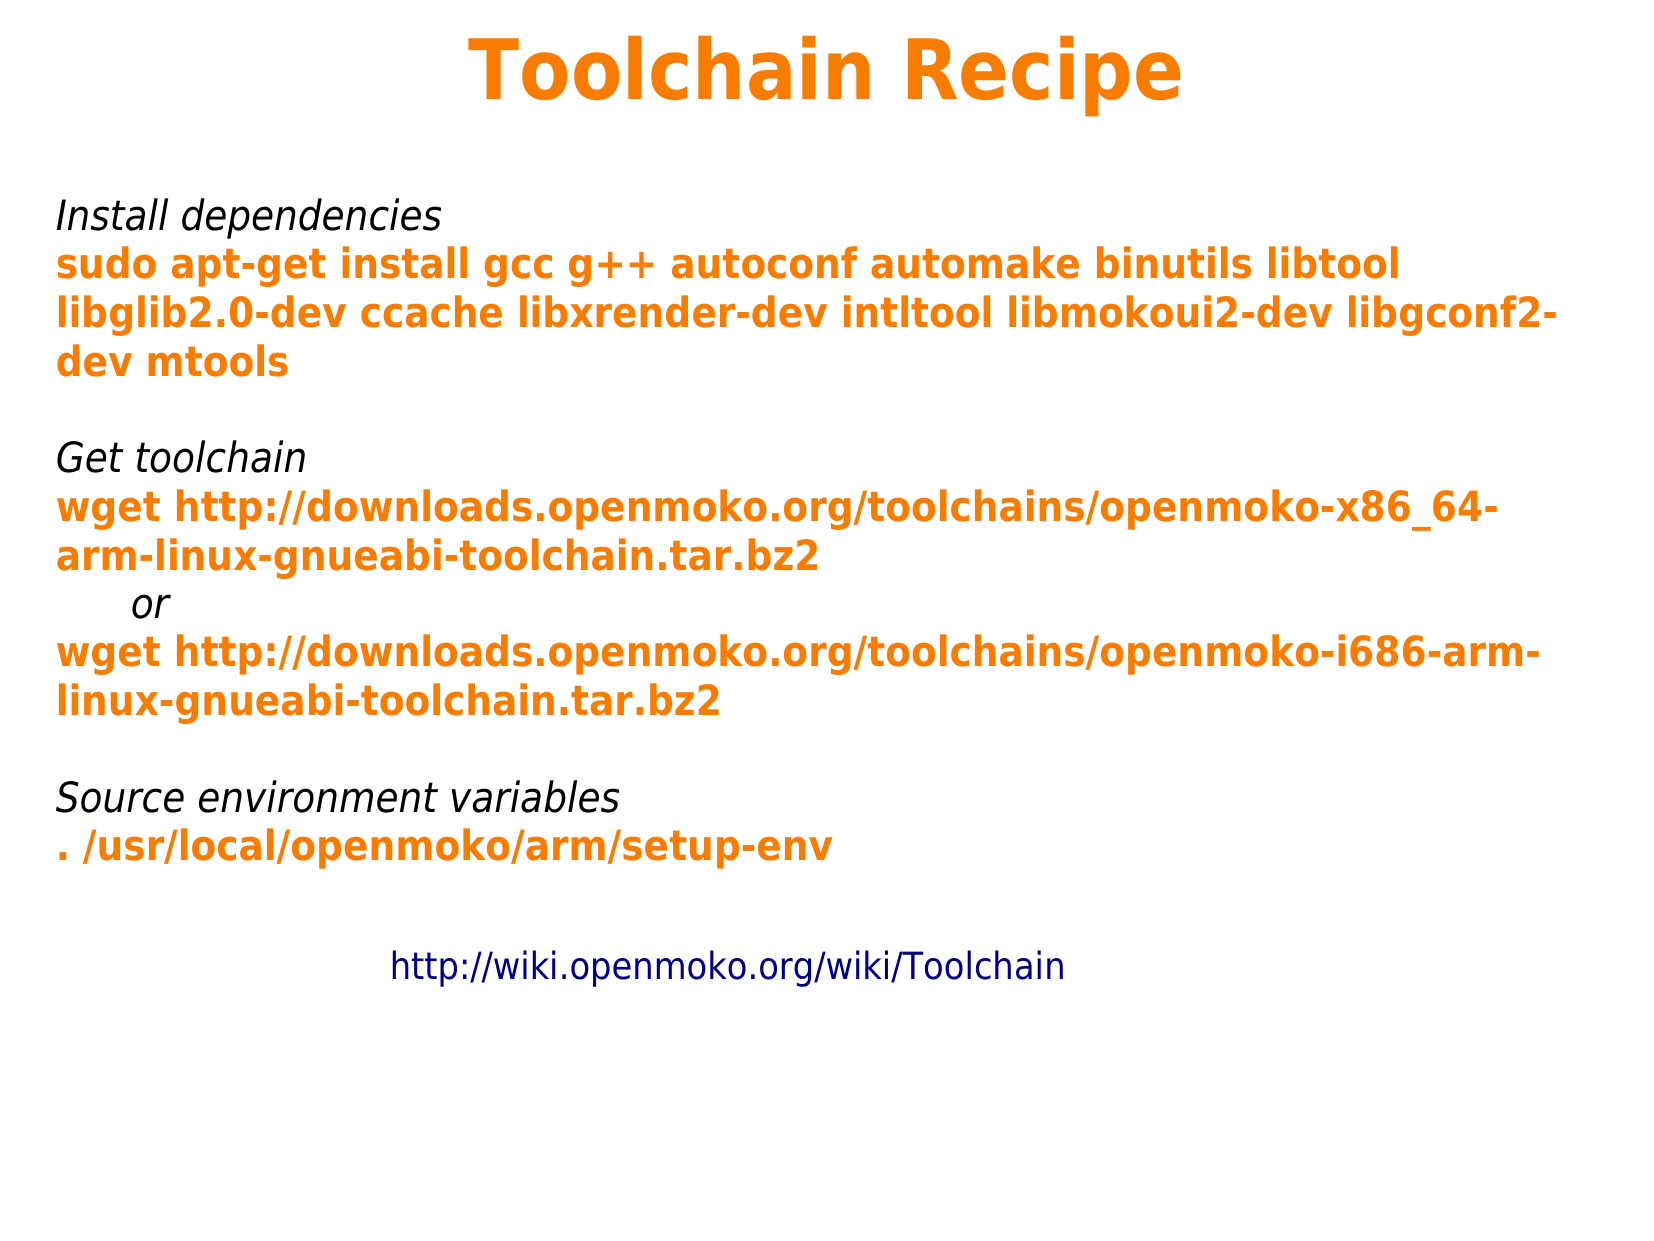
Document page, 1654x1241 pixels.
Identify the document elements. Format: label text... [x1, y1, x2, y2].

text_box Toolchain Recipe [378, 14, 1276, 151]
text_box Install dependencies sudo apt-get install gcc g++ autoconf automake binutils libtool libglib2.0-dev ccache libxrender-dev intltool libmokoui2-dev libgconf2-dev mtools Get toolchain wget http://downloads.openmoko.org/toolchains/openmoko-x86_64-arm-linux-gnueabi-toolchain.tar.bz2 or wget http://downloads.openmoko.org/toolchains/openmoko-i686-arm-linux-gnueabi-toolchain.tar.bz2 Source environment variables . /usr/local/openmoko/arm/setup-env [41, 184, 1613, 976]
text_box http://wiki.openmoko.org/wiki/Toolchain [375, 937, 1238, 996]
